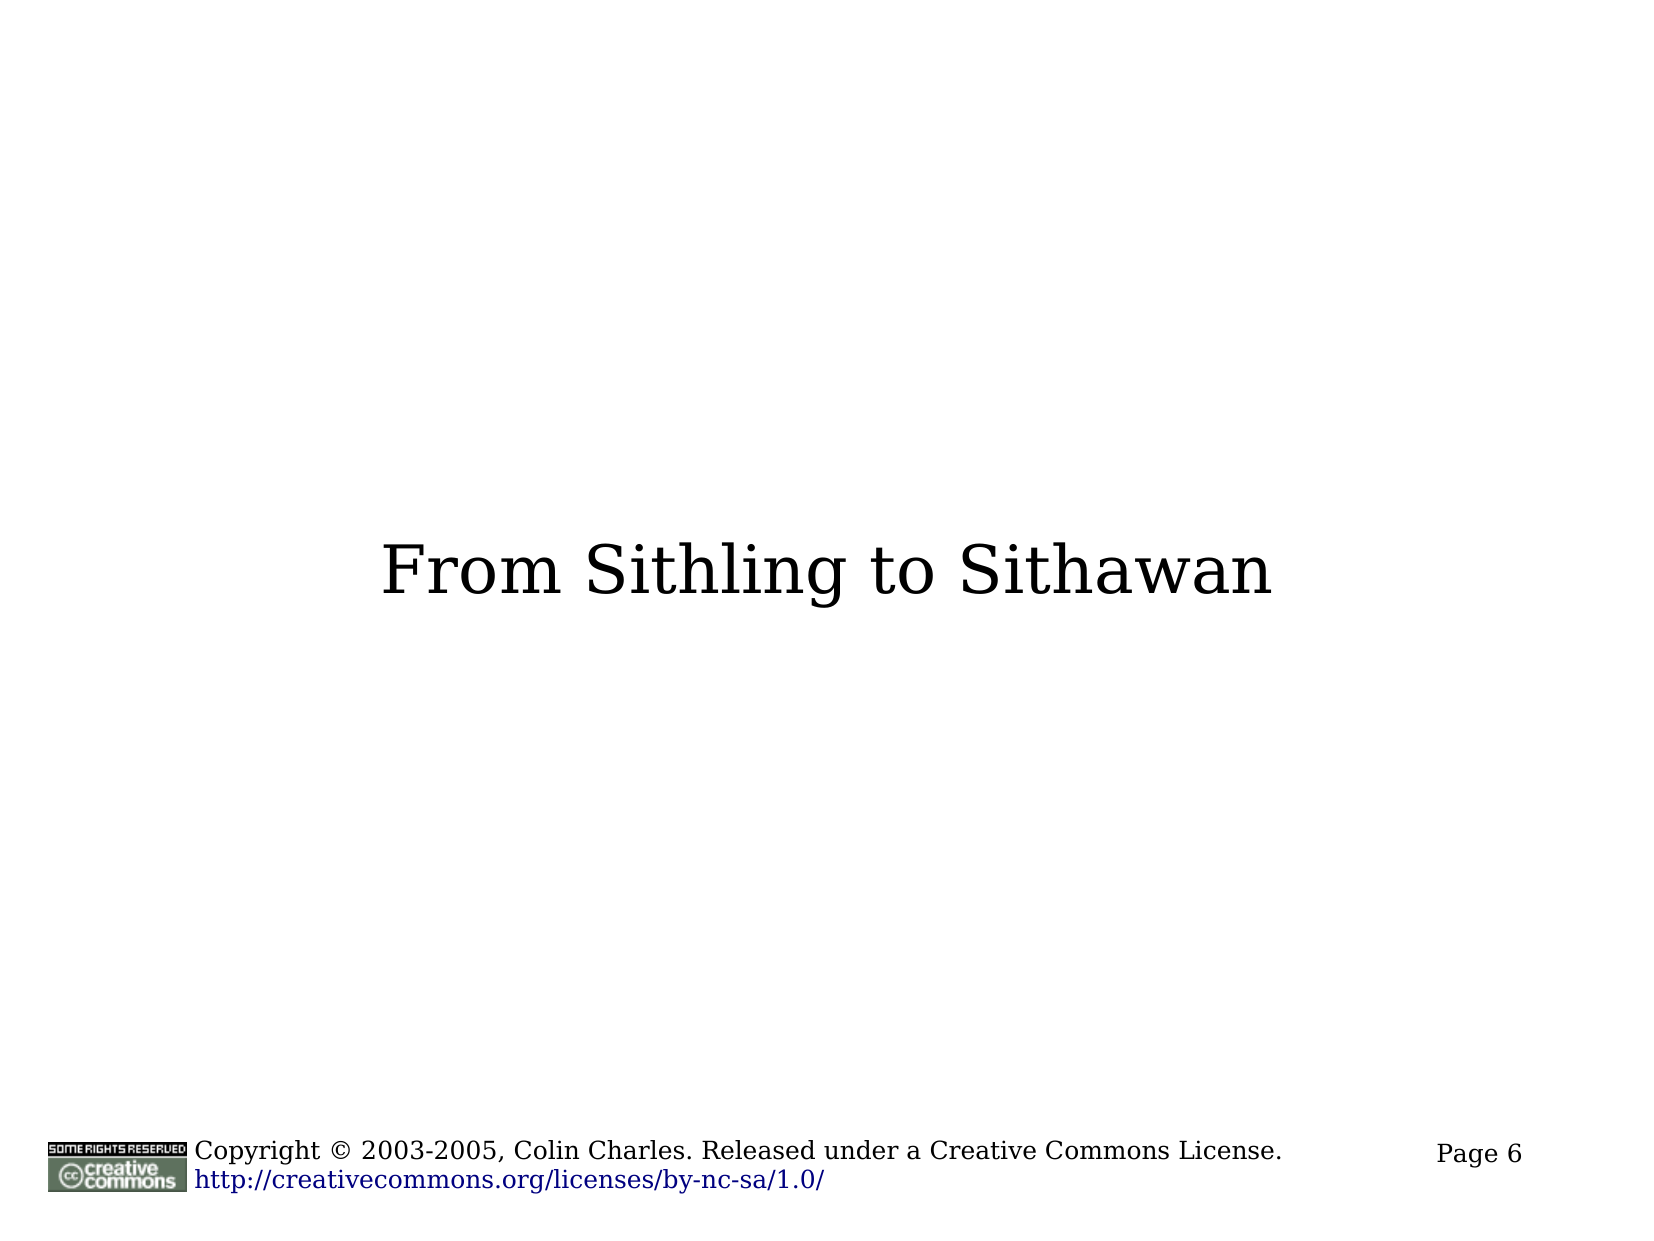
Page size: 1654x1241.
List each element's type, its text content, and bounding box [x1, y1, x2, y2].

picture [48, 1142, 187, 1192]
subtitle From Sithling to Sithawan [121, 179, 1534, 961]
